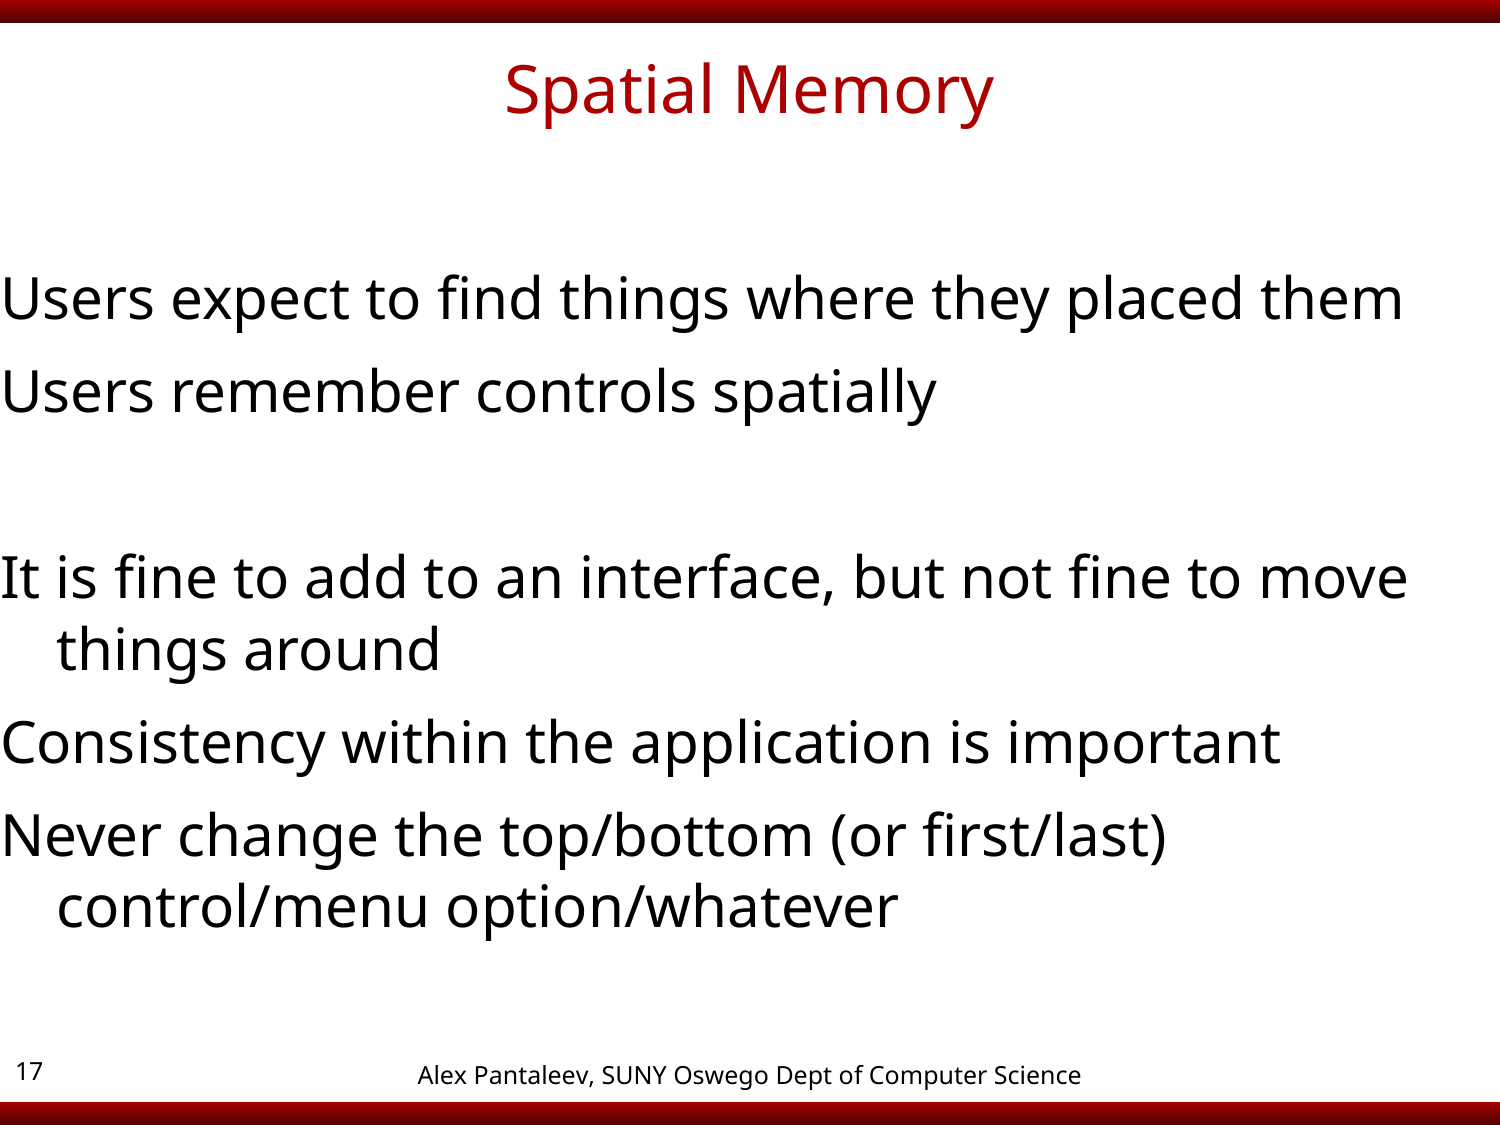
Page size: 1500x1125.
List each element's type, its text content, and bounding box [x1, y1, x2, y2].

title Spatial Memory [0, 24, 1500, 150]
list Users expect to find things where they placed them Users remember controls spatially It is fine to add to an interface, but not fine to move things around Consistency within the application is important Never change the top/bottom (or first/last) control/menu option/whatever [0, 262, 1476, 901]
